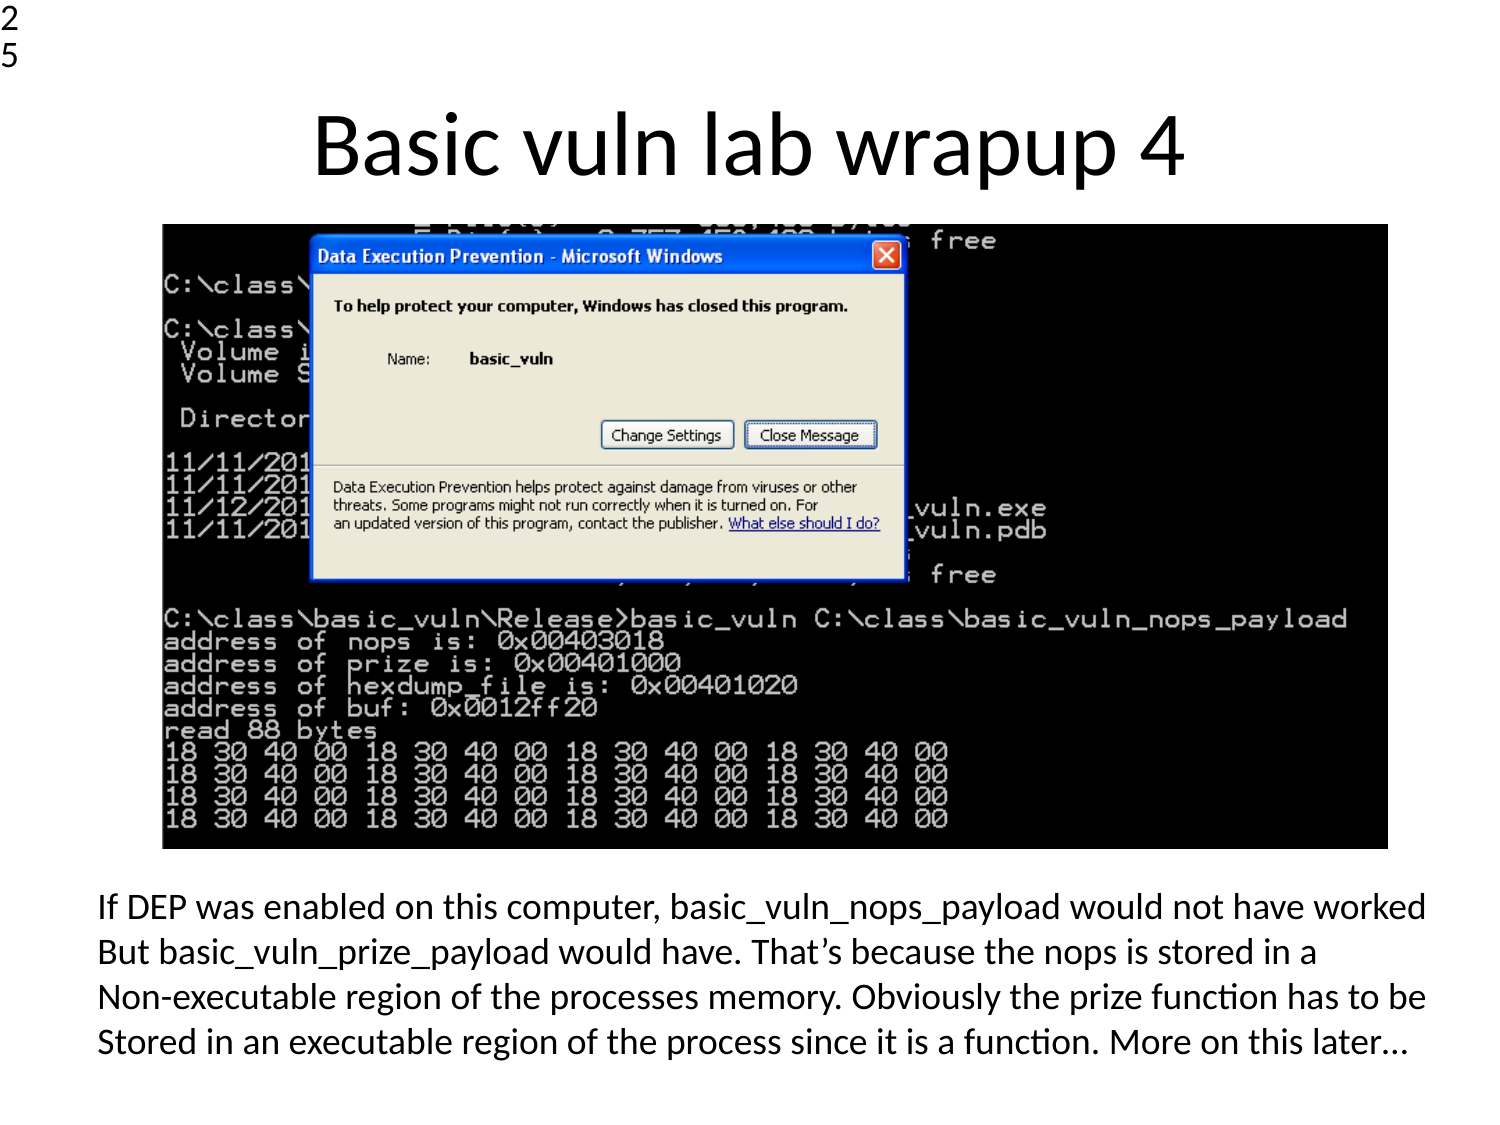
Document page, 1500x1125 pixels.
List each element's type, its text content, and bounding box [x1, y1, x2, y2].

picture [162, 224, 1388, 849]
text_box If DEP was enabled on this computer, basic_vuln_nops_payload would not have worked But basic_vuln_prize_payload would have. That’s because the nops is stored in a Non-executable region of the processes memory. Obviously the prize function has to be Stored in an executable region of the process since it is a function. More on this later… [82, 874, 1452, 1070]
title Basic vuln lab wrapup 4 [75, 45, 1425, 233]
